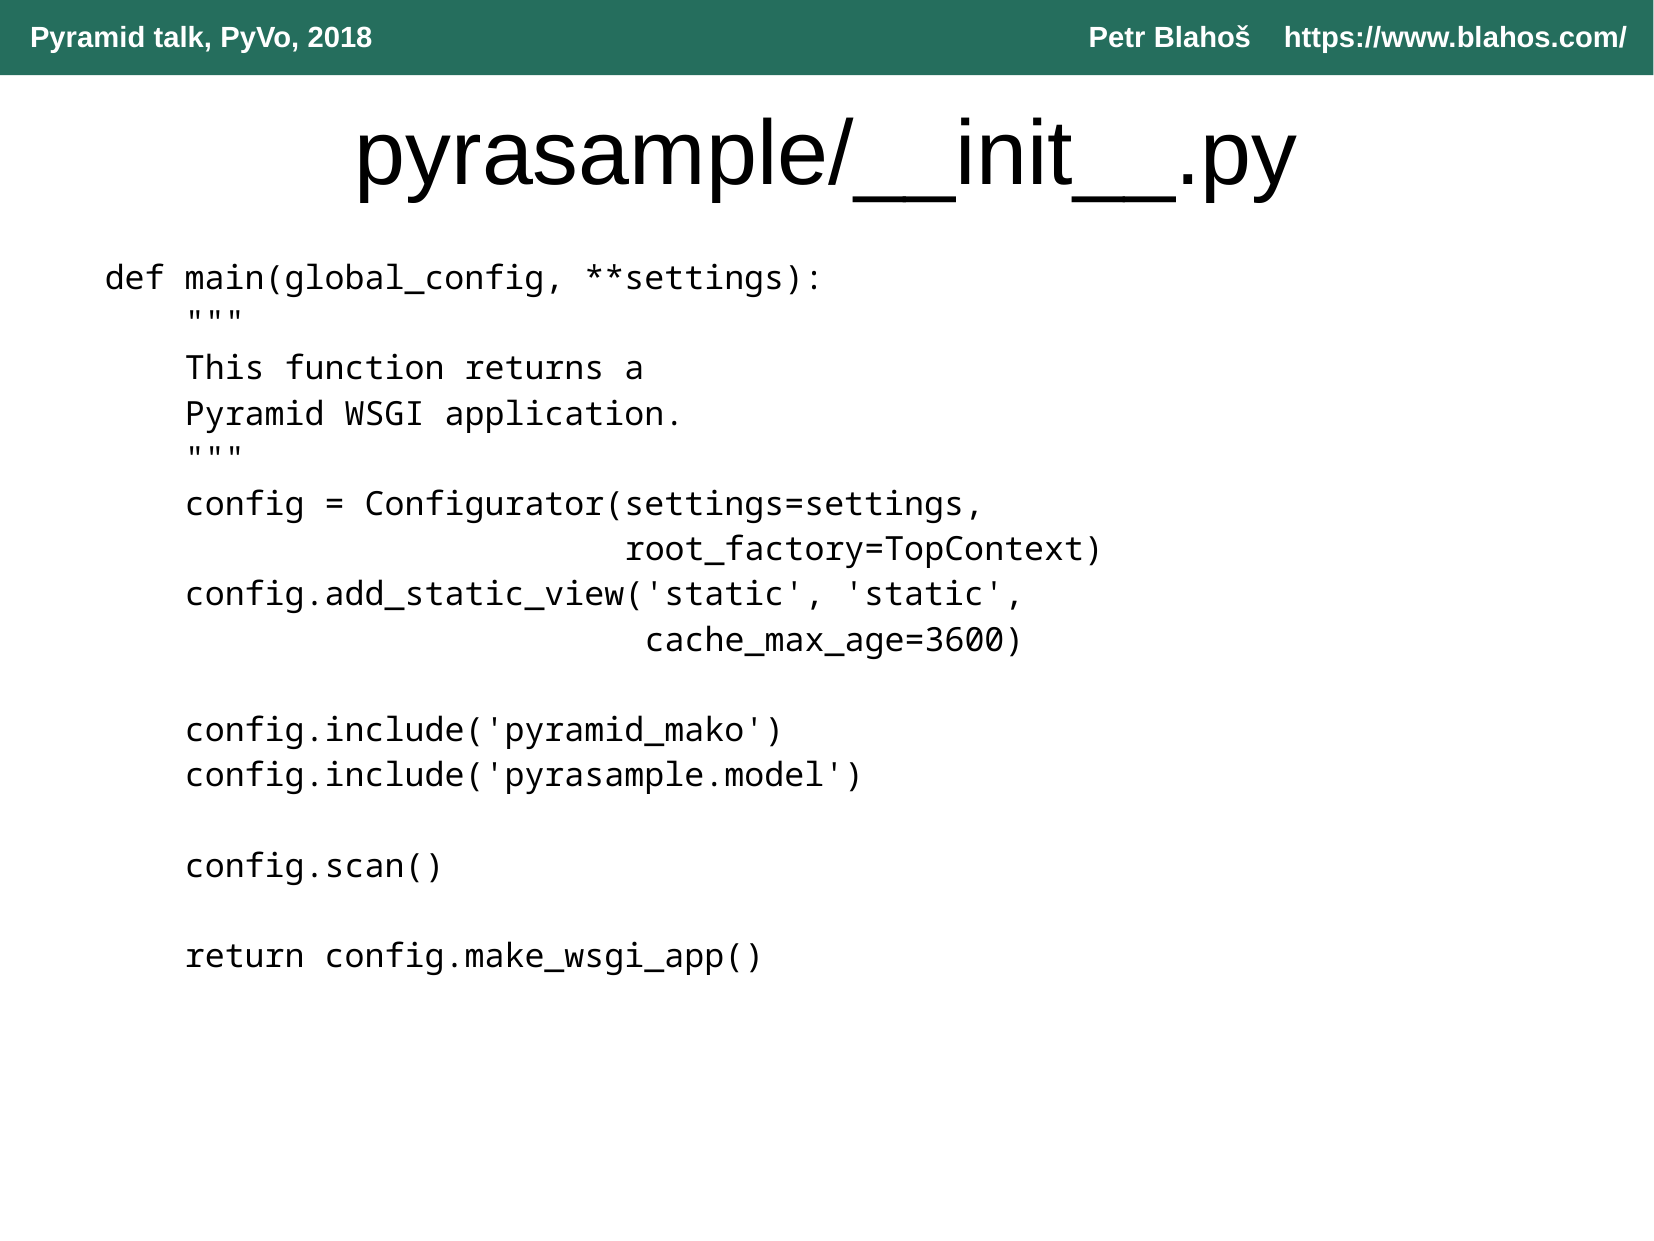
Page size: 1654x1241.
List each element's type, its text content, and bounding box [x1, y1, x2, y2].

title pyrasample/__init__.py [82, 49, 1571, 257]
text_box def main(global_config, **settings): """ This function returns a Pyramid WSGI application. """ config = Configurator(settings=settings, root_factory=TopContext) config.add_static_view('static', 'static', cache_max_age=3600) config.include('pyramid_mako') config.include('pyrasample.model') config.scan() return config.make_wsgi_app() [90, 246, 1216, 916]
